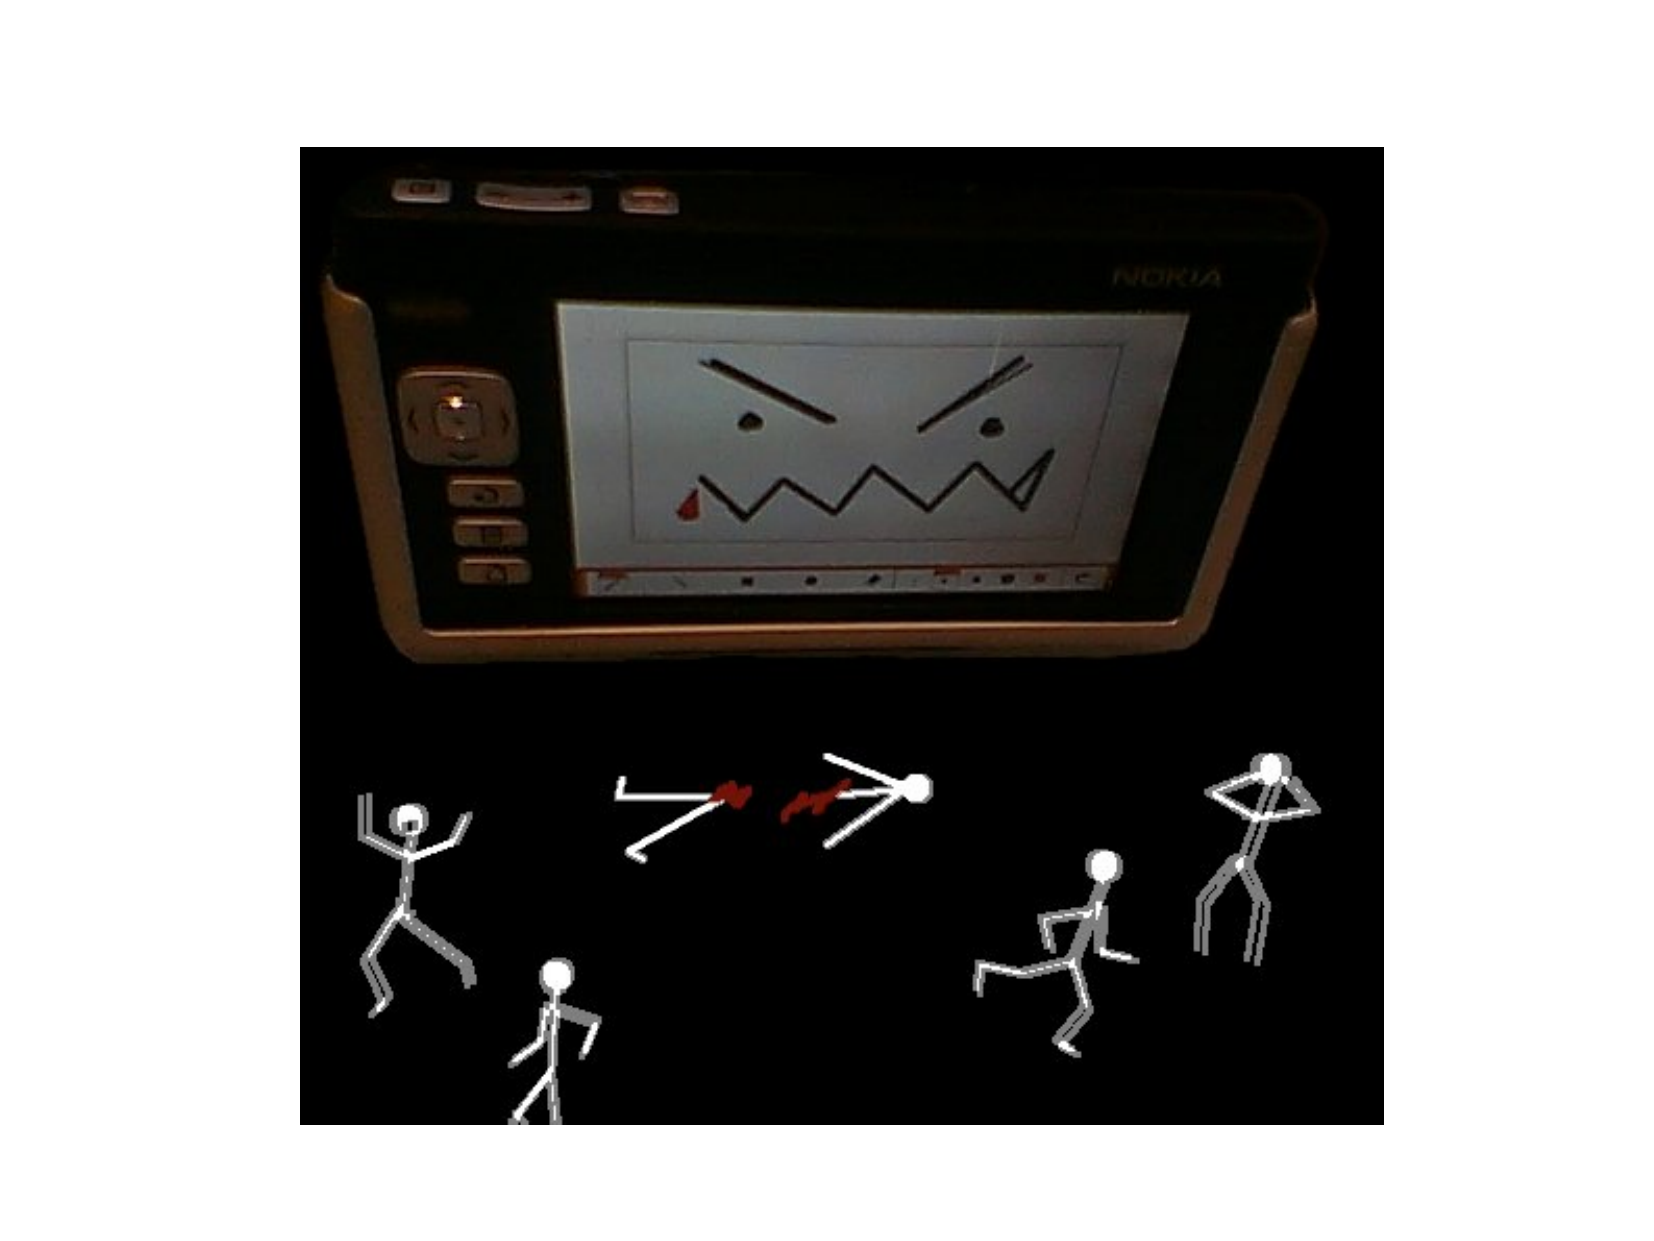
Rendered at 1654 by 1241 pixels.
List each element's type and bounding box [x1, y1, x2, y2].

picture [300, 147, 1384, 1126]
